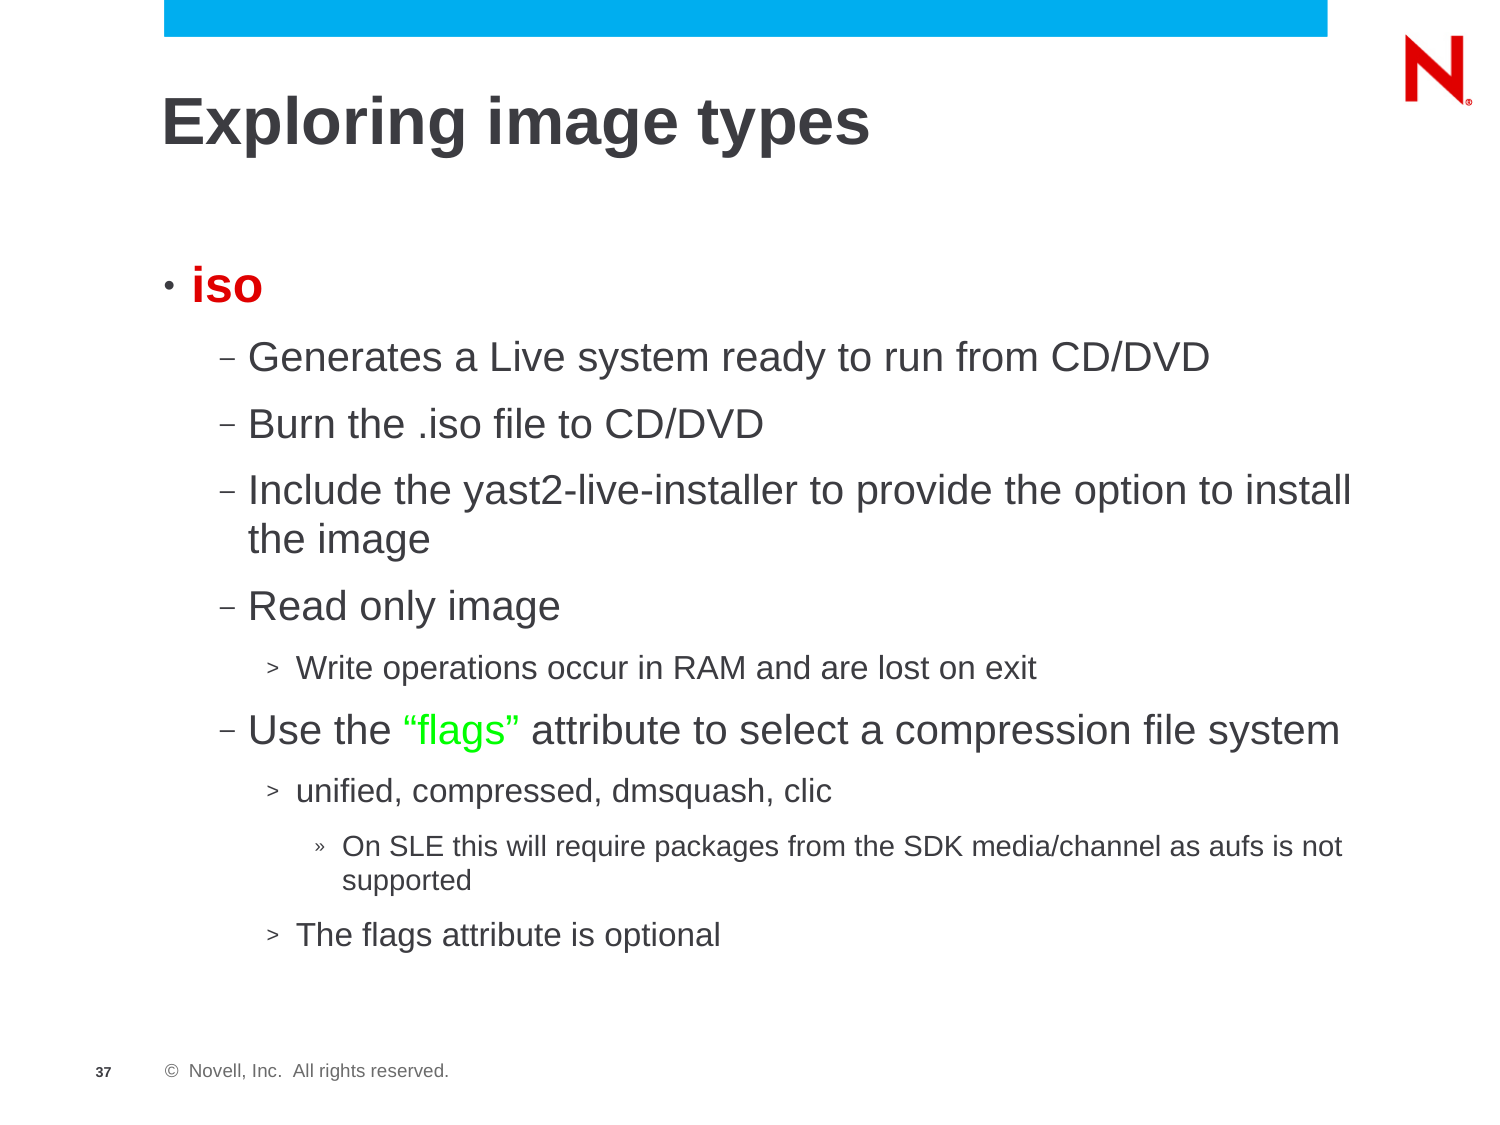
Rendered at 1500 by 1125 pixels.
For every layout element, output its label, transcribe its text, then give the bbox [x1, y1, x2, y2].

title Exploring image types [161, 41, 1383, 205]
list iso Generates a Live system ready to run from CD/DVD Burn the .iso file to CD/DVD Include the yast2-live-installer to provide the option to install the image Read only image Write operations occur in RAM and are lost on exit Use the “flags” attribute to select a compression file system unified, compressed, dmsquash, clic On SLE this will require packages from the SDK media/channel as aufs is not supported The flags attribute is optional [163, 254, 1404, 986]
picture [1403, 32, 1473, 107]
